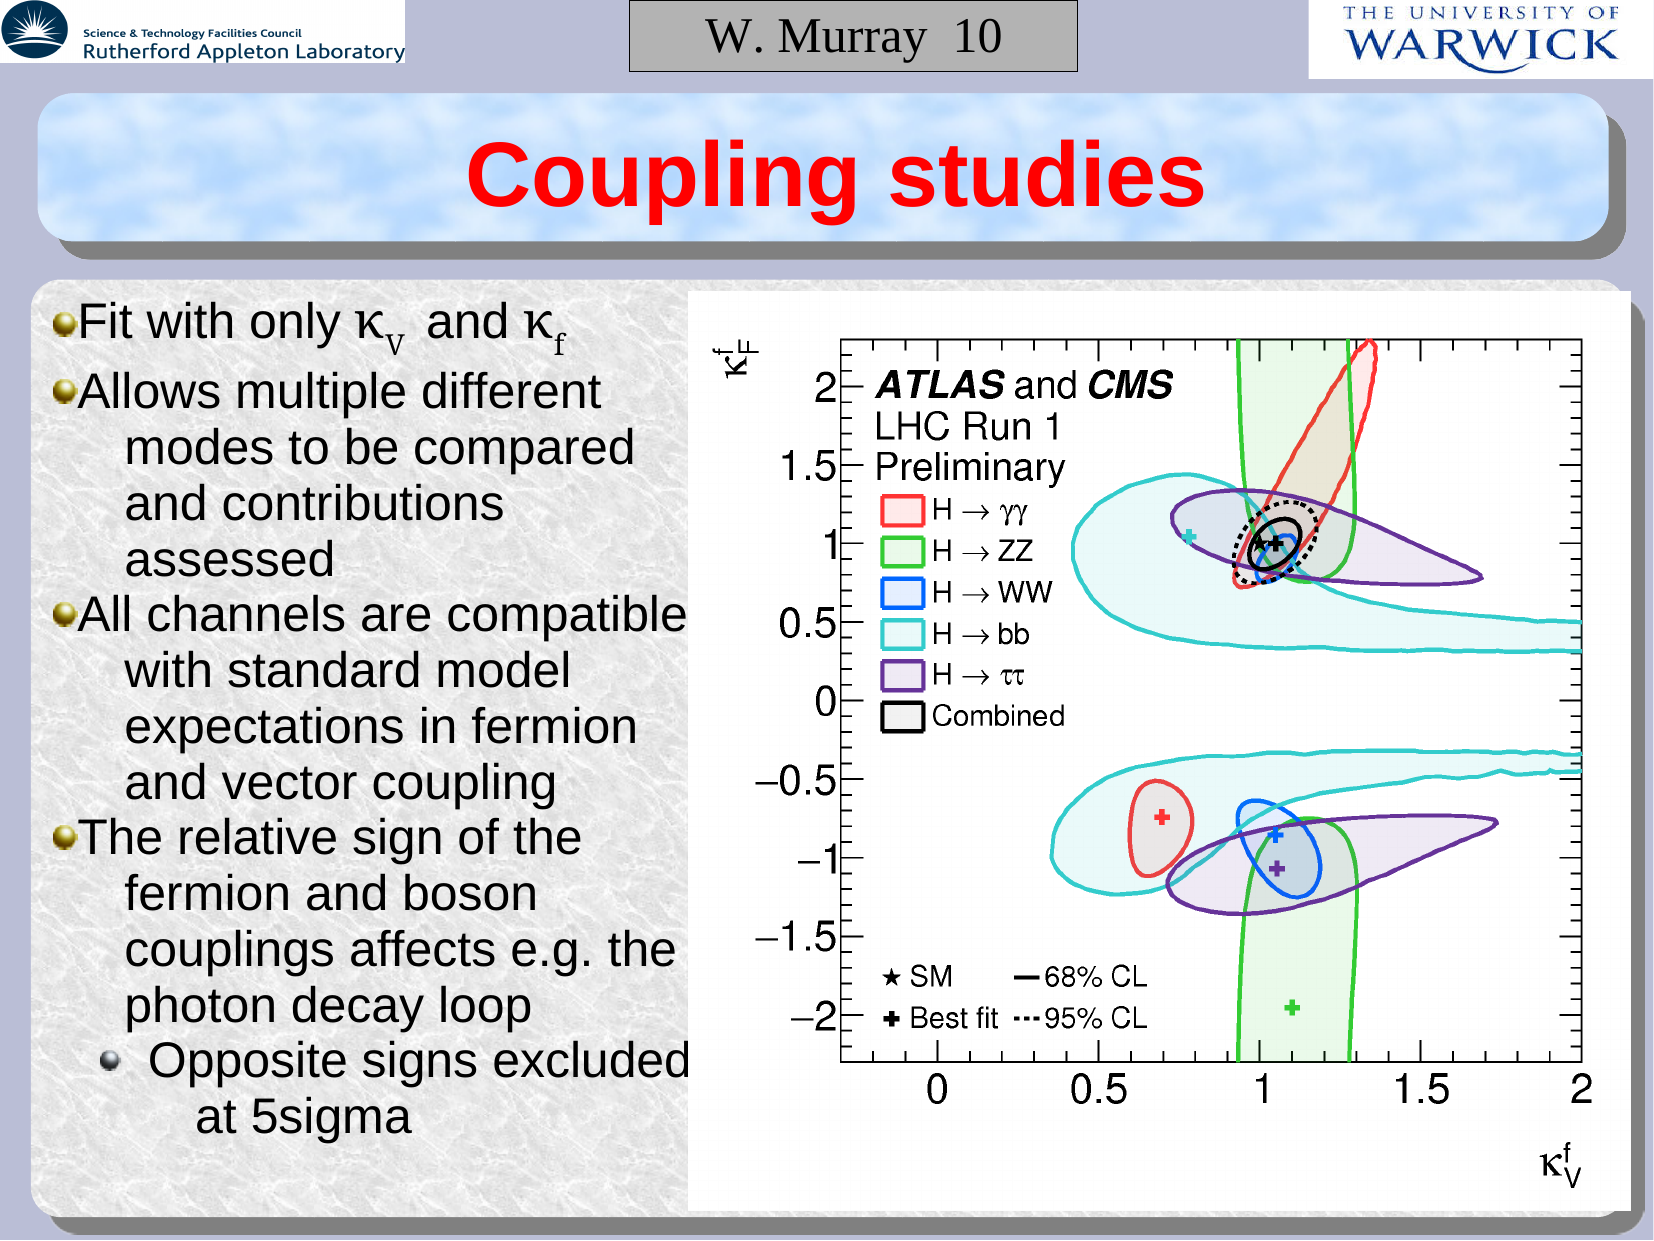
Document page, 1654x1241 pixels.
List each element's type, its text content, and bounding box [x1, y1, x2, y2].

picture [1308, 0, 1654, 79]
list Fit with only κV and κf Allows multiple different modes to be compared and contributions assessed All channels are compatible with standard model expectations in fermion and vector coupling The relative sign of the fermion and boson couplings affects e.g. the photon decay loop Opposite signs excluded at 5sigma [53, 285, 717, 1193]
picture [30, 279, 1631, 1218]
picture [0, 0, 405, 63]
picture [37, 93, 1609, 242]
title Coupling studies [90, 101, 1584, 249]
